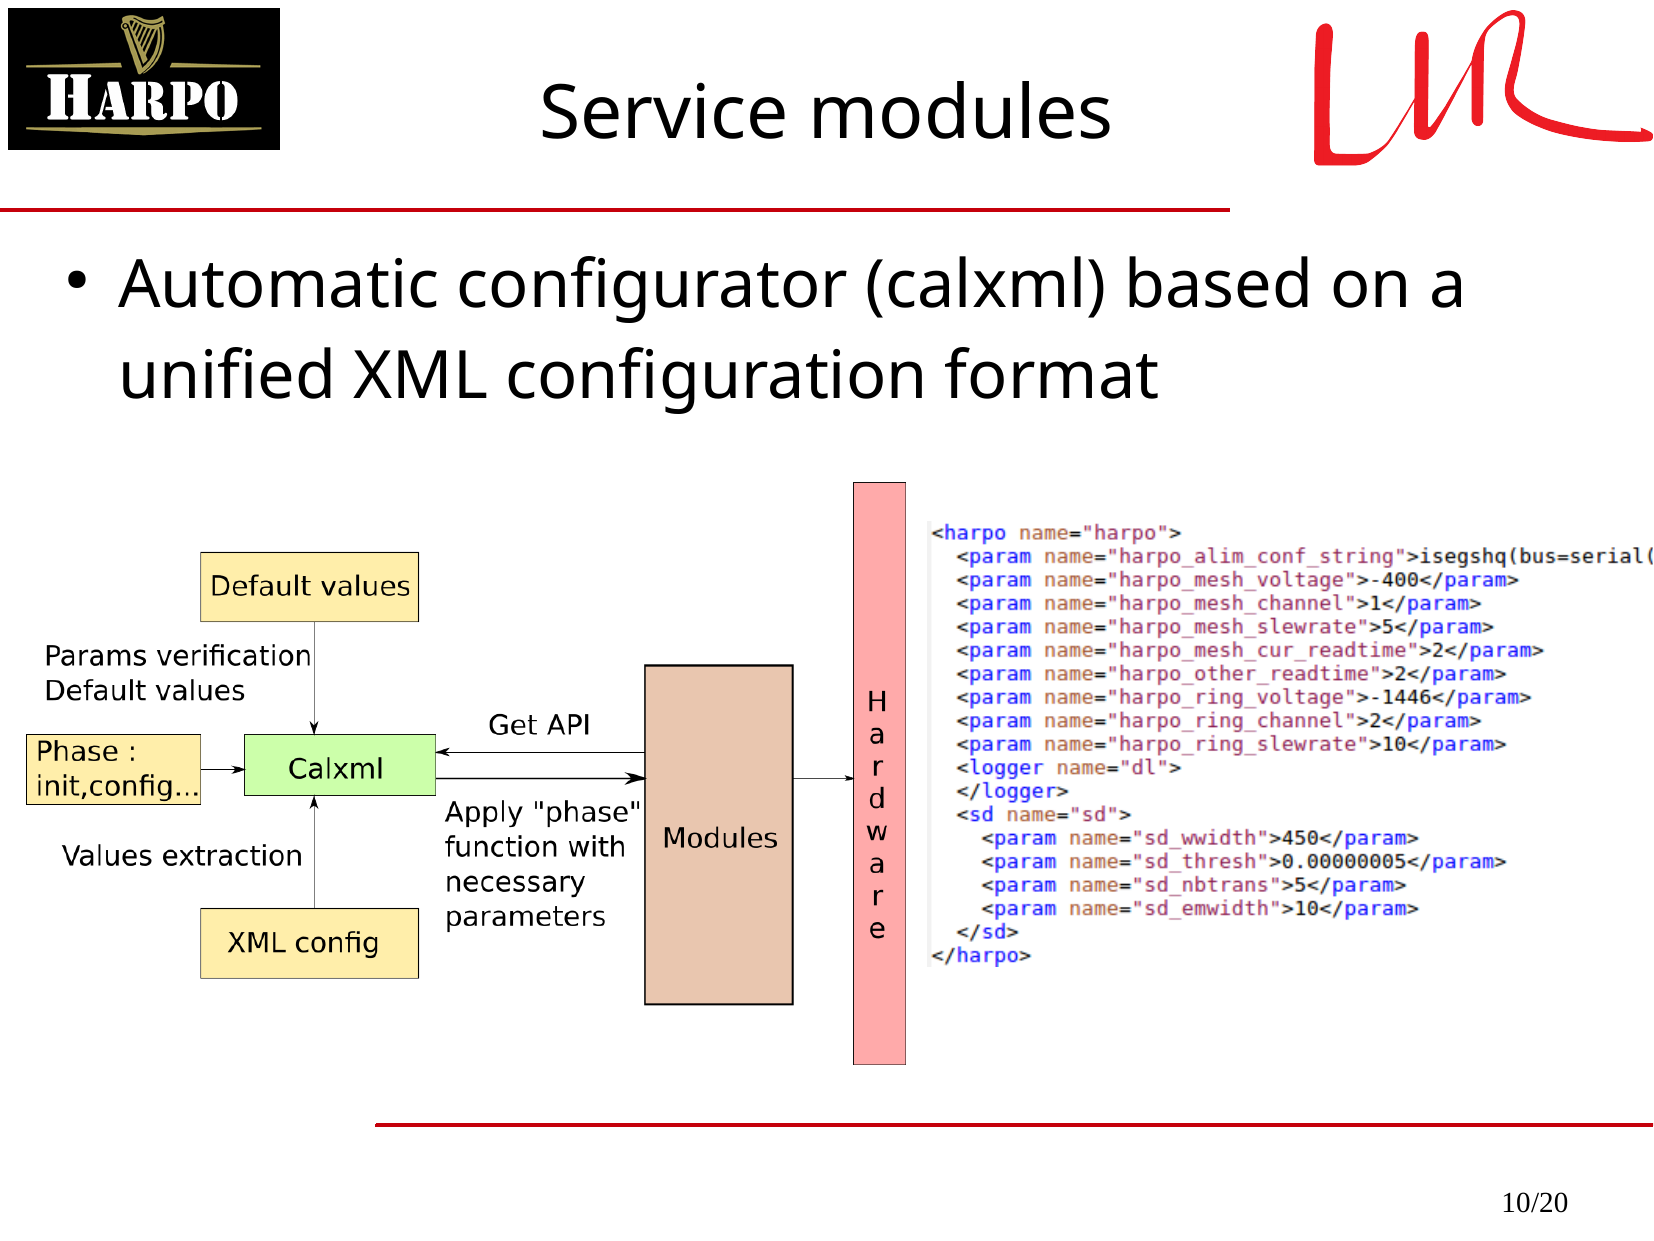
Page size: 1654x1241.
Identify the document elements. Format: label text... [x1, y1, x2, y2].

list Automatic configurator (calxml) based on a unified XML configuration format [47, 236, 1548, 709]
picture [1571, 10, 1653, 166]
title Service modules [82, 5, 1571, 213]
picture [927, 521, 1653, 967]
picture [8, 8, 82, 150]
picture [26, 482, 906, 1065]
